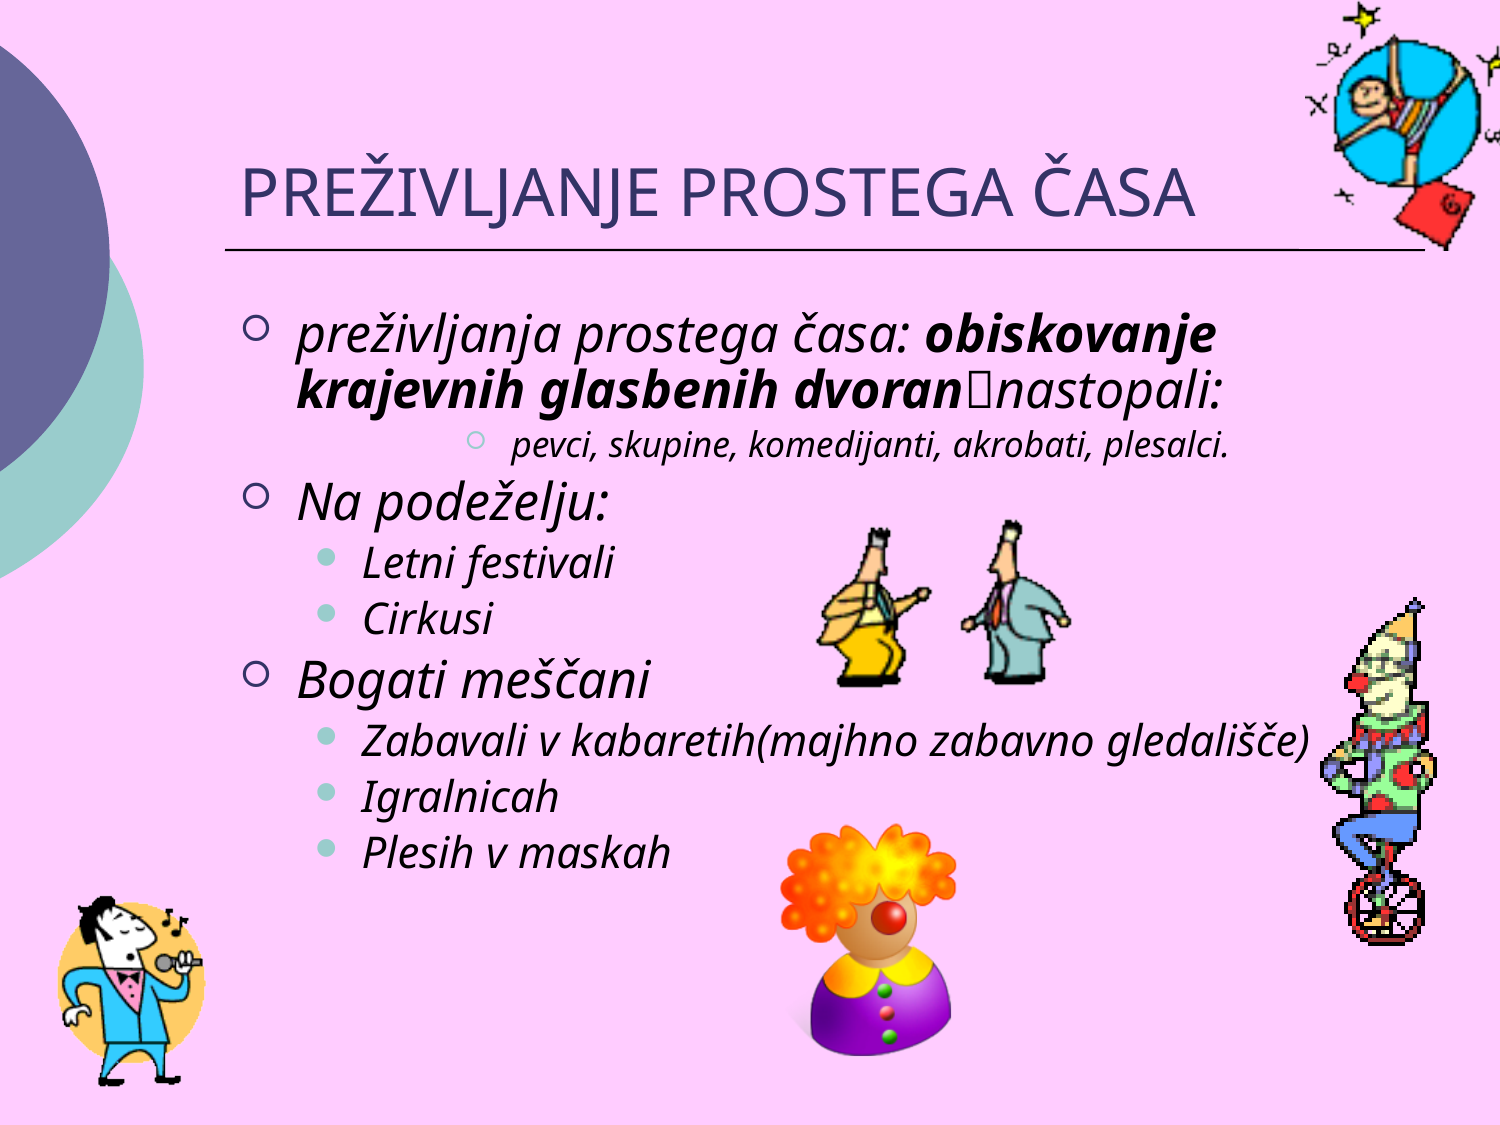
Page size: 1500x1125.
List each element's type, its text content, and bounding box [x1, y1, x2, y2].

picture [53, 893, 211, 1091]
picture [1305, 0, 1500, 251]
list preživljanja prostega časa: obiskovanje krajevnih glasbenih dvorannastopali: pevci, skupine, komedijanti, akrobati, plesalci. Na podeželju: Letni festivali Cirkusi Bogati meščani Zabavali v kabaretih(majhno zabavno gledališče) Igralnicah Plesih v maskah [224, 299, 1425, 975]
picture [750, 822, 987, 1059]
picture [1316, 597, 1442, 951]
title PREŽIVLJANJE PROSTEGA ČASA [224, 49, 1305, 237]
picture [809, 515, 1093, 691]
